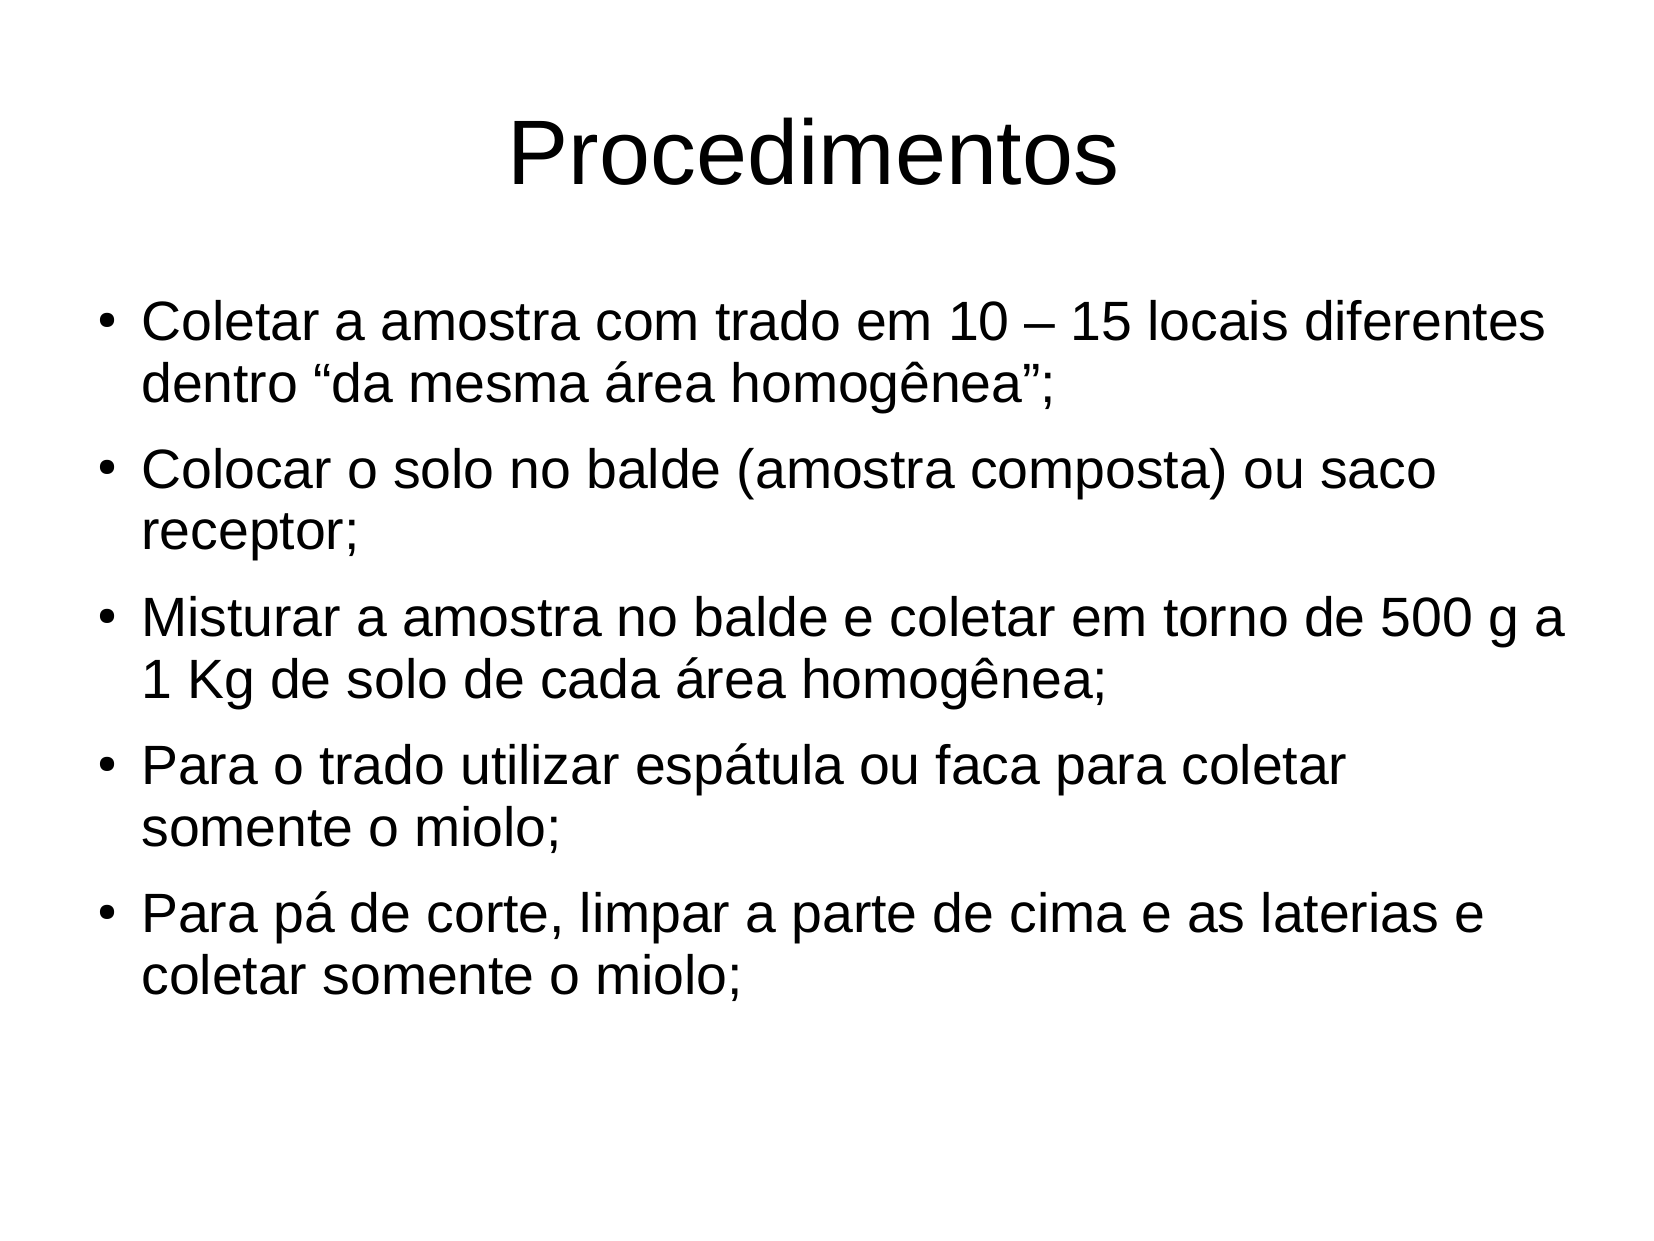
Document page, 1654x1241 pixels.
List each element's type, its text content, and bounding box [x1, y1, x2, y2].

title Procedimentos [82, 49, 1571, 257]
list Coletar a amostra com trado em 10 – 15 locais diferentes dentro “da mesma área homogênea”; Colocar o solo no balde (amostra composta) ou saco receptor; Misturar a amostra no balde e coletar em torno de 500 g a 1 Kg de solo de cada área homogênea; Para o trado utilizar espátula ou faca para coletar somente o miolo; Para pá de corte, limpar a parte de cima e as laterias e coletar somente o miolo; [82, 290, 1571, 1010]
